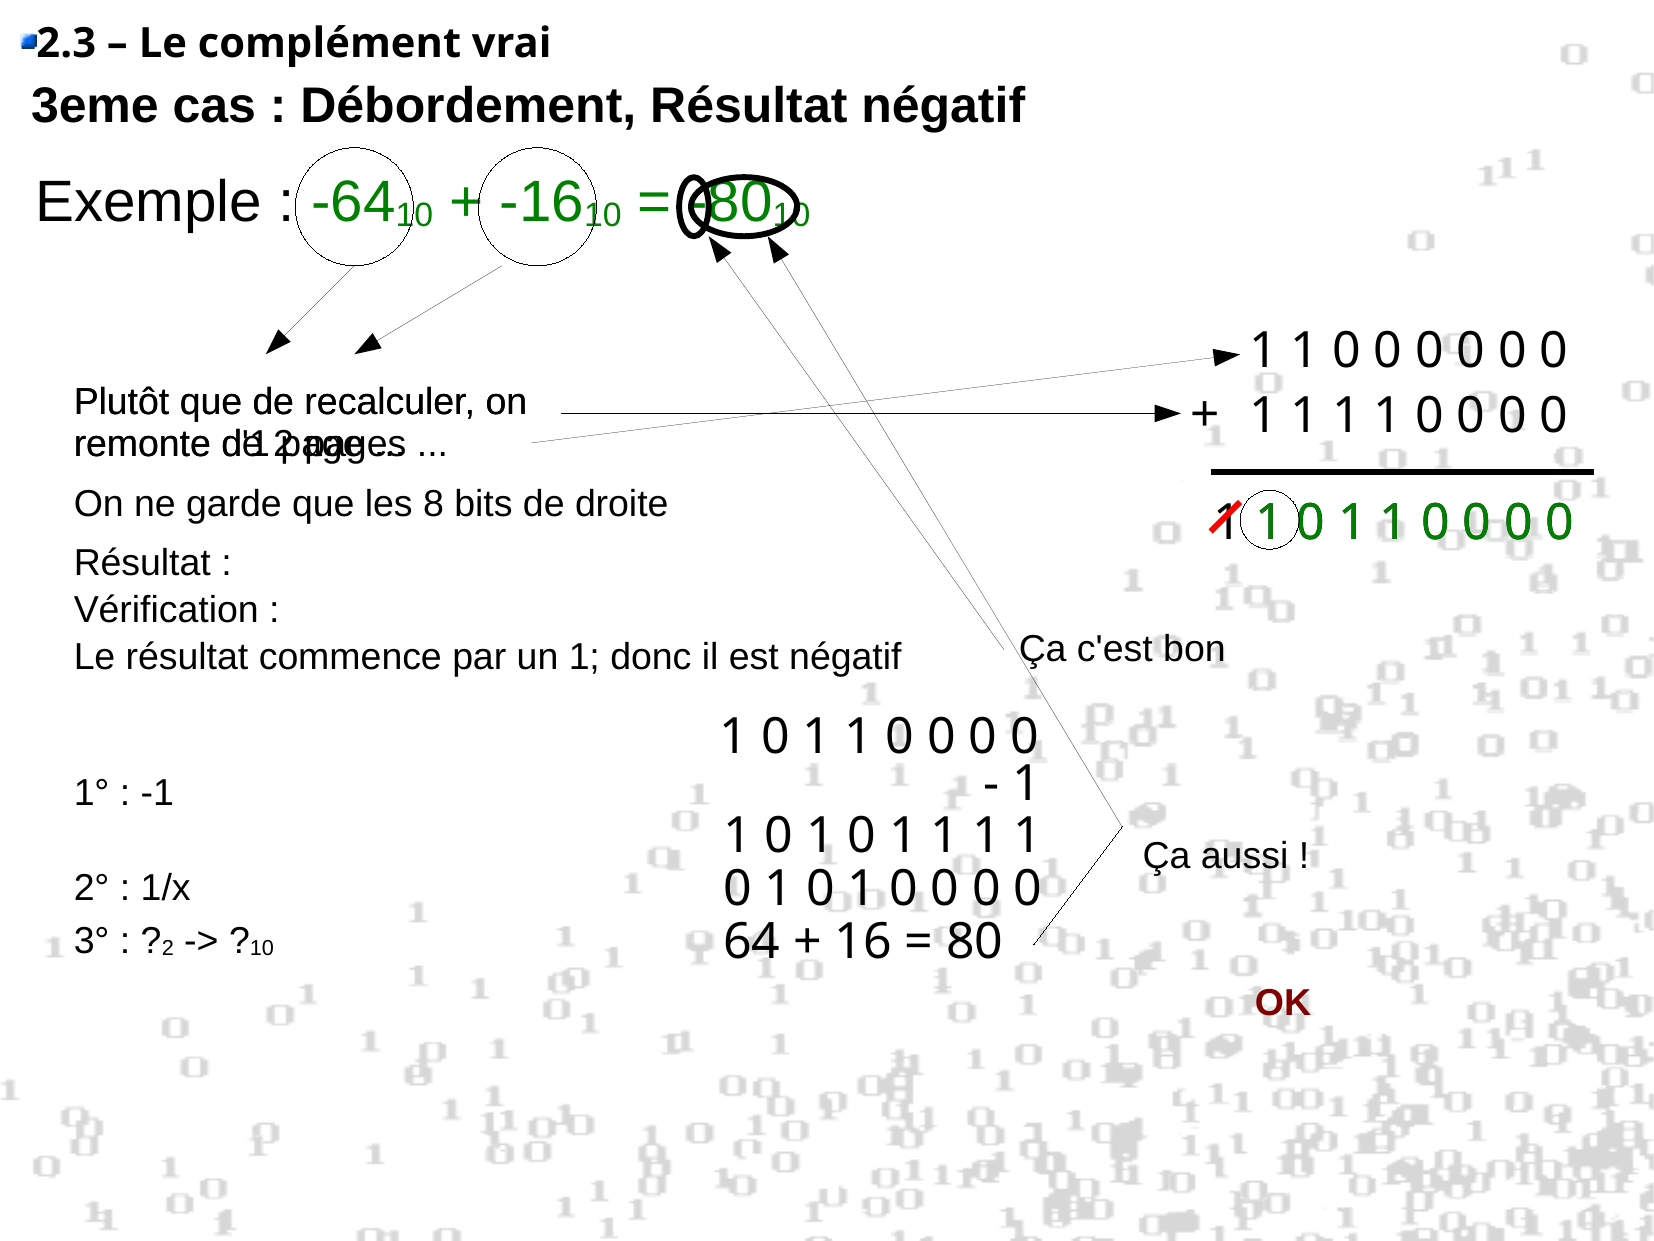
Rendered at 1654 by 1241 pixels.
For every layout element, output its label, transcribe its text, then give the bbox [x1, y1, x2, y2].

text_box Exemple : -6410 + -1610 = -8010 [35, 169, 937, 254]
text_box Ça c'est bon [1003, 620, 1329, 677]
text_box 1 1 0 1 1 0 0 0 0 [1198, 478, 1240, 554]
text_box Le résultat commence par un 1; donc il est négatif [59, 628, 975, 686]
text_box 0 1 0 1 0 0 0 0 [708, 844, 1093, 897]
text_box 1 1 0 0 0 0 0 0 [1234, 307, 1625, 372]
text_box 3° : ?2 -> ?10 [59, 911, 709, 981]
text_box 1 1 1 1 0 0 0 0 [1234, 372, 1625, 448]
text_box 2.3 – Le complément vrai [6, 5, 1595, 71]
text_box Résultat : [59, 533, 709, 580]
text_box + [1175, 377, 1264, 449]
text_box 1° : -1 [59, 764, 709, 821]
text_box Vérification : [59, 580, 709, 628]
text_box On ne garde que les 8 bits de droite [59, 474, 827, 532]
text_box OK [1240, 974, 1418, 1033]
text_box 3eme cas : Débordement, Résultat négatif [31, 76, 1382, 144]
text_box 1 0 1 1 0 0 0 0 [705, 692, 1063, 768]
text_box Plutôt que de recalculer, on remonte d'1 page ... [59, 373, 650, 473]
text_box 64 + 16 = 80 [708, 897, 1093, 973]
picture [0, 0, 1654, 1241]
text_box 2° : 1/x [59, 858, 708, 911]
text_box - 1 [968, 739, 1069, 791]
text_box 1 0 1 0 1 1 1 1 [708, 791, 1093, 844]
text_box Ça aussi ! [1127, 826, 1453, 884]
text_box 1 0 1 1 0 0 0 0 [1240, 478, 1630, 554]
